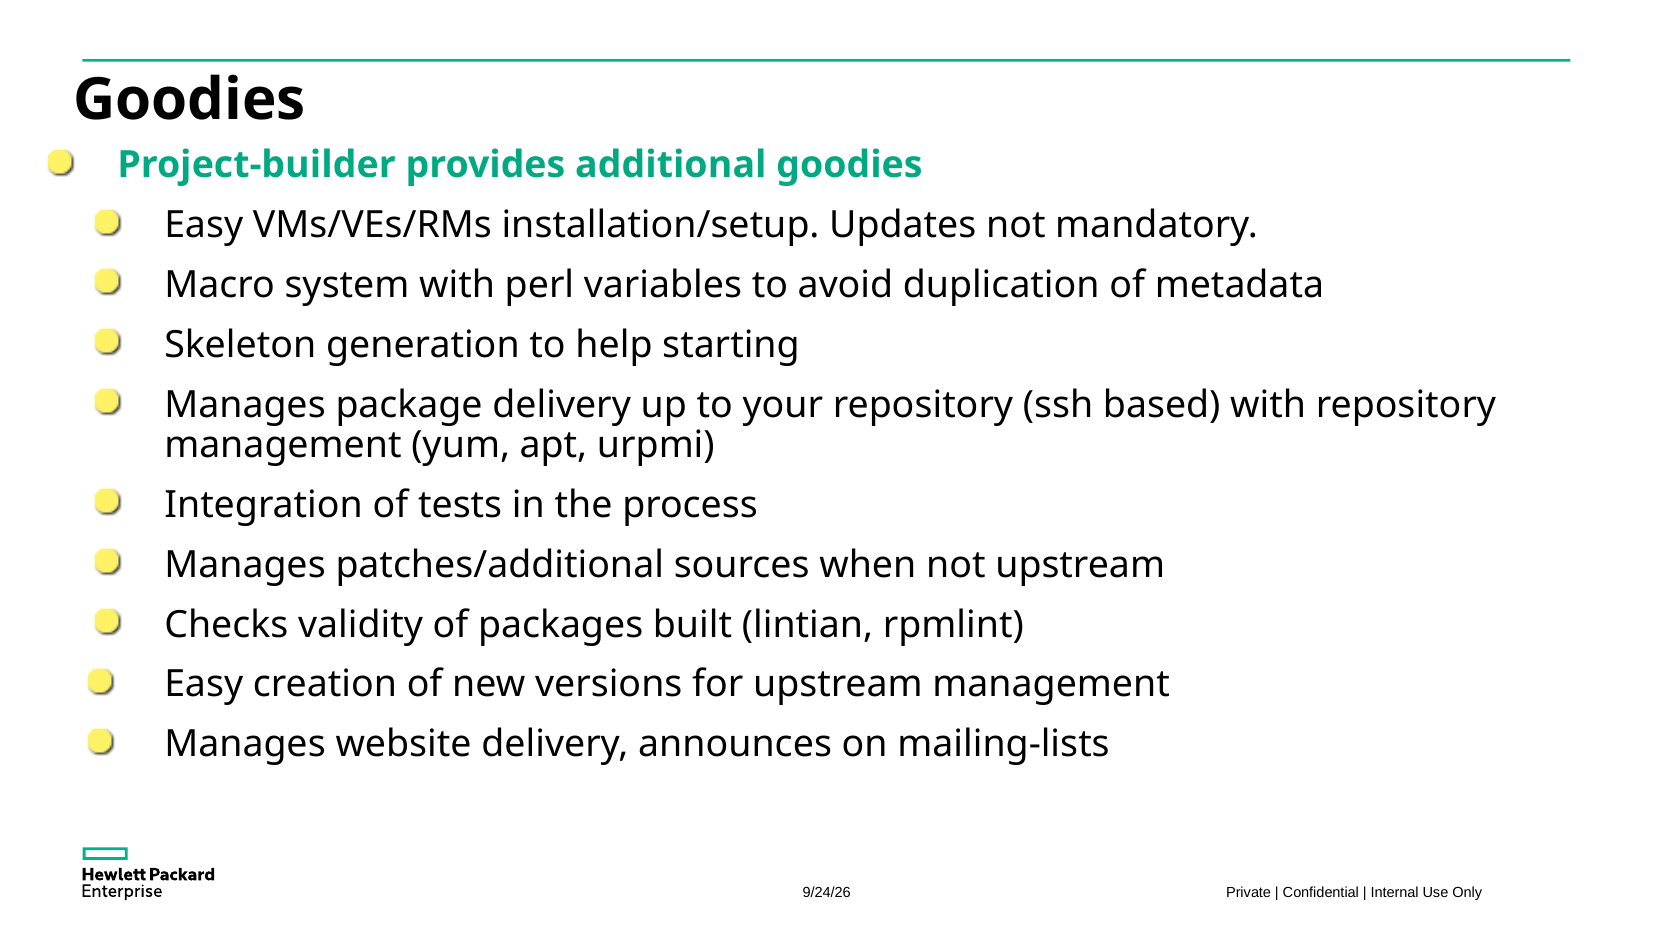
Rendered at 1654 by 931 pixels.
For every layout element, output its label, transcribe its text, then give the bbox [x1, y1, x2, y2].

title Goodies [73, 39, 988, 161]
list Project-builder provides additional goodies Easy VMs/VEs/RMs installation/setup. Updates not mandatory. Macro system with perl variables to avoid duplication of metadata Skeleton generation to help starting Manages package delivery up to your repository (ssh based) with repository management (yum, apt, urpmi) Integration of tests in the process Manages patches/additional sources when not upstream Checks validity of packages built (lintian, rpmlint) Easy creation of new versions for upstream management Manages website delivery, announces on mailing-lists [34, 145, 1642, 884]
